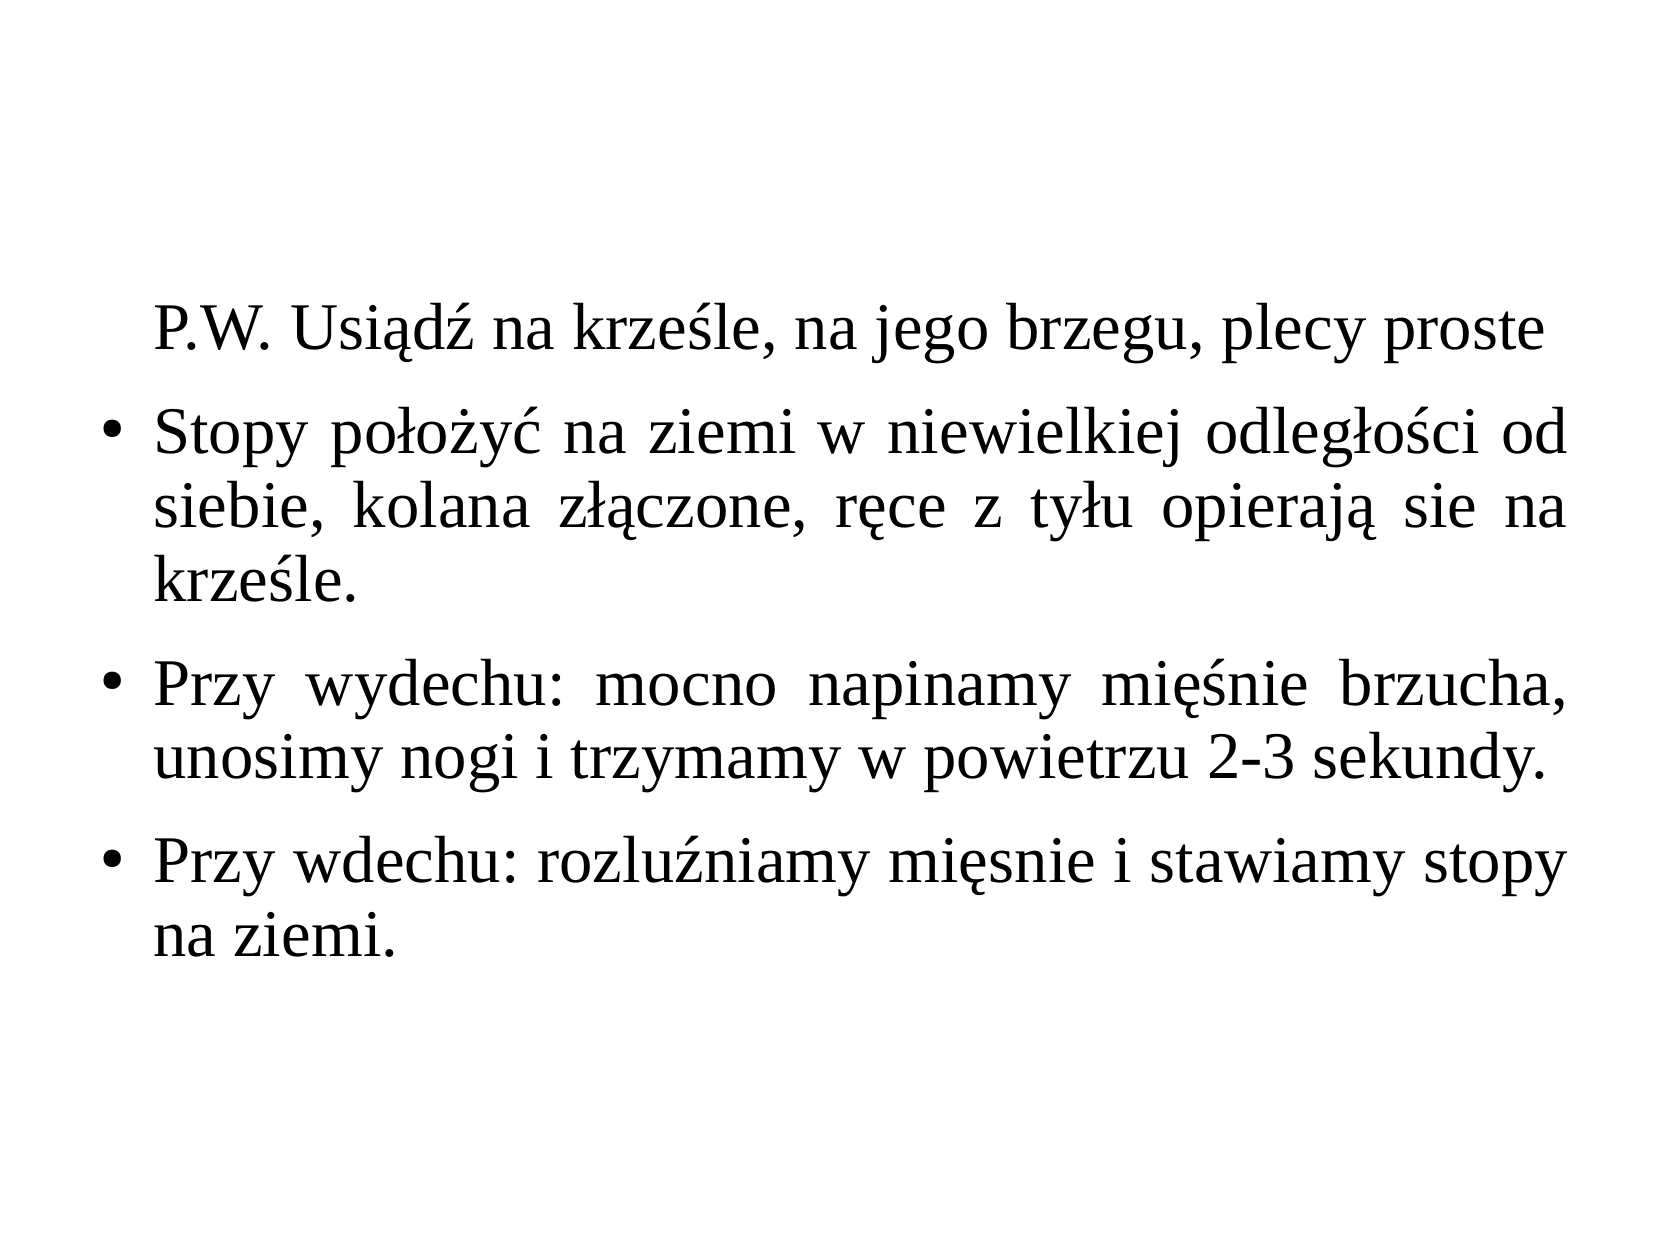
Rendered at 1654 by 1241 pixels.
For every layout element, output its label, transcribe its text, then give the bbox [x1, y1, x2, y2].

list P.W. Usiądź na krześle, na jego brzegu, plecy proste Stopy położyć na ziemi w niewielkiej odległości od siebie, kolana złączone, ręce z tyłu opierają sie na krześle. Przy wydechu: mocno napinamy mięśnie brzucha, unosimy nogi i trzymamy w powietrzu 2-3 sekundy. Przy wdechu: rozluźniamy mięsnie i stawiamy stopy na ziemi. [82, 290, 1571, 1109]
